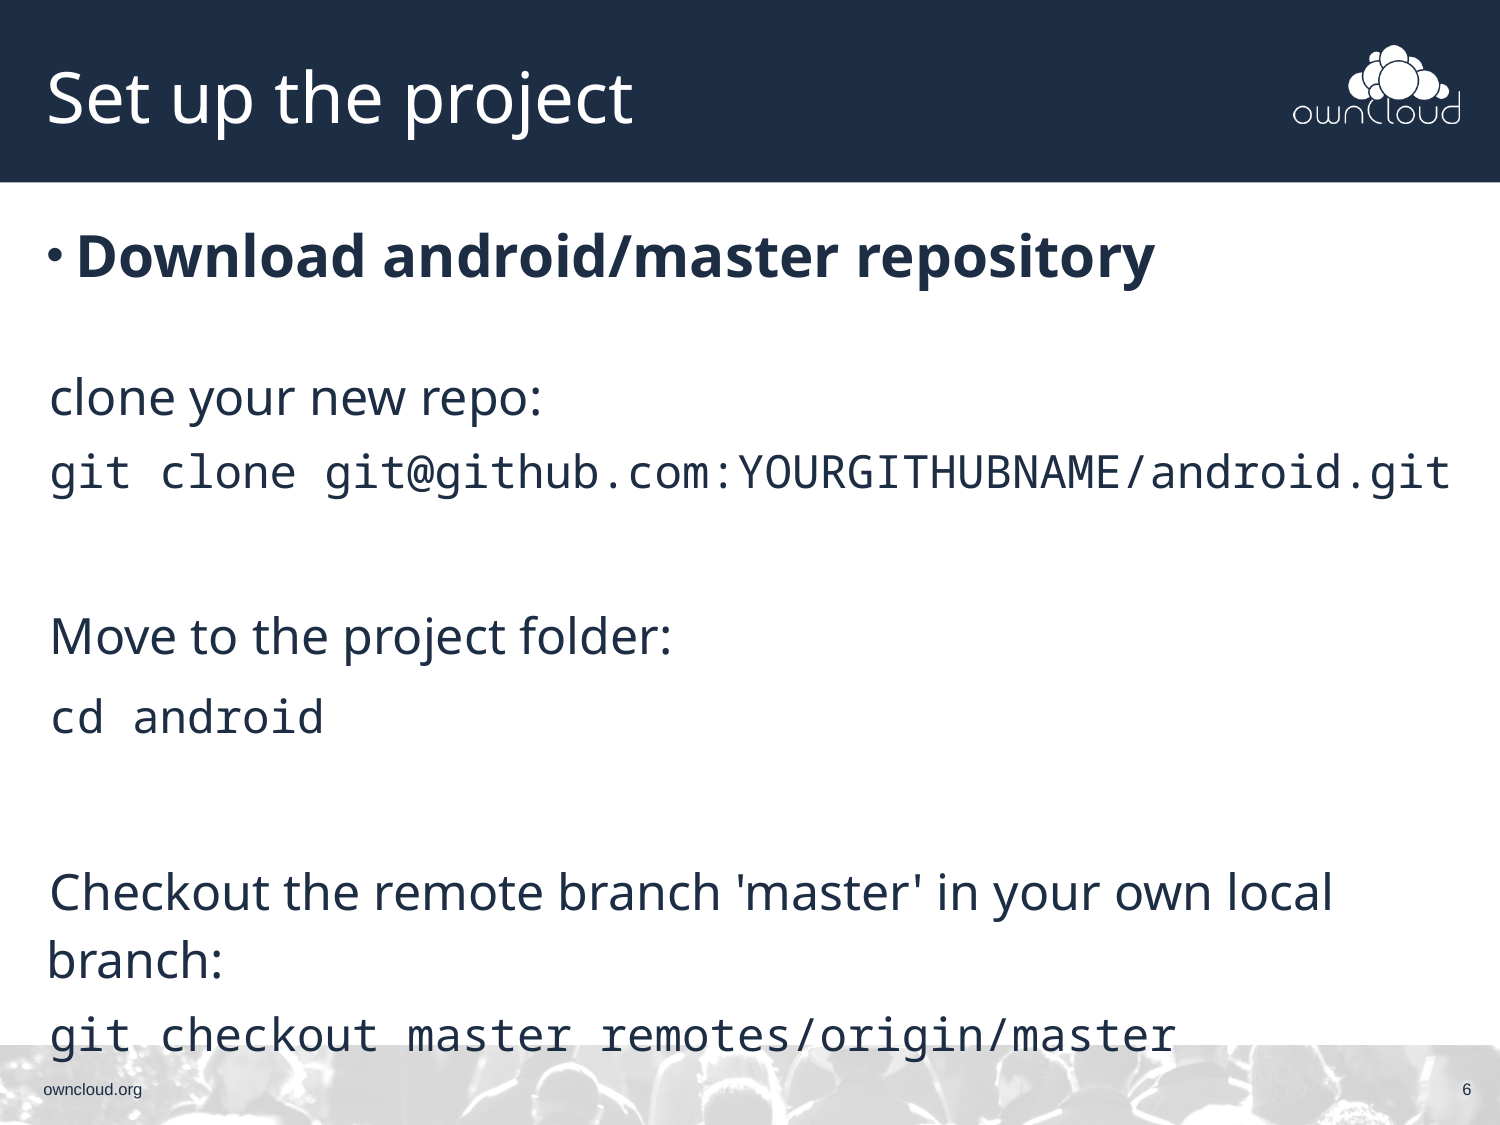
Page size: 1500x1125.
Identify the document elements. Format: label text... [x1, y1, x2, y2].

picture [0, 1045, 1500, 1125]
title Set up the project [46, 5, 1258, 187]
picture [1293, 45, 1460, 124]
list Download android/master repository clone your new repo: git clone git@github.com:YOURGITHUBNAME/android.git Move to the project folder: cd android Checkout the remote branch 'master' in your own local branch: git checkout master remotes/origin/master [46, 214, 1465, 1026]
